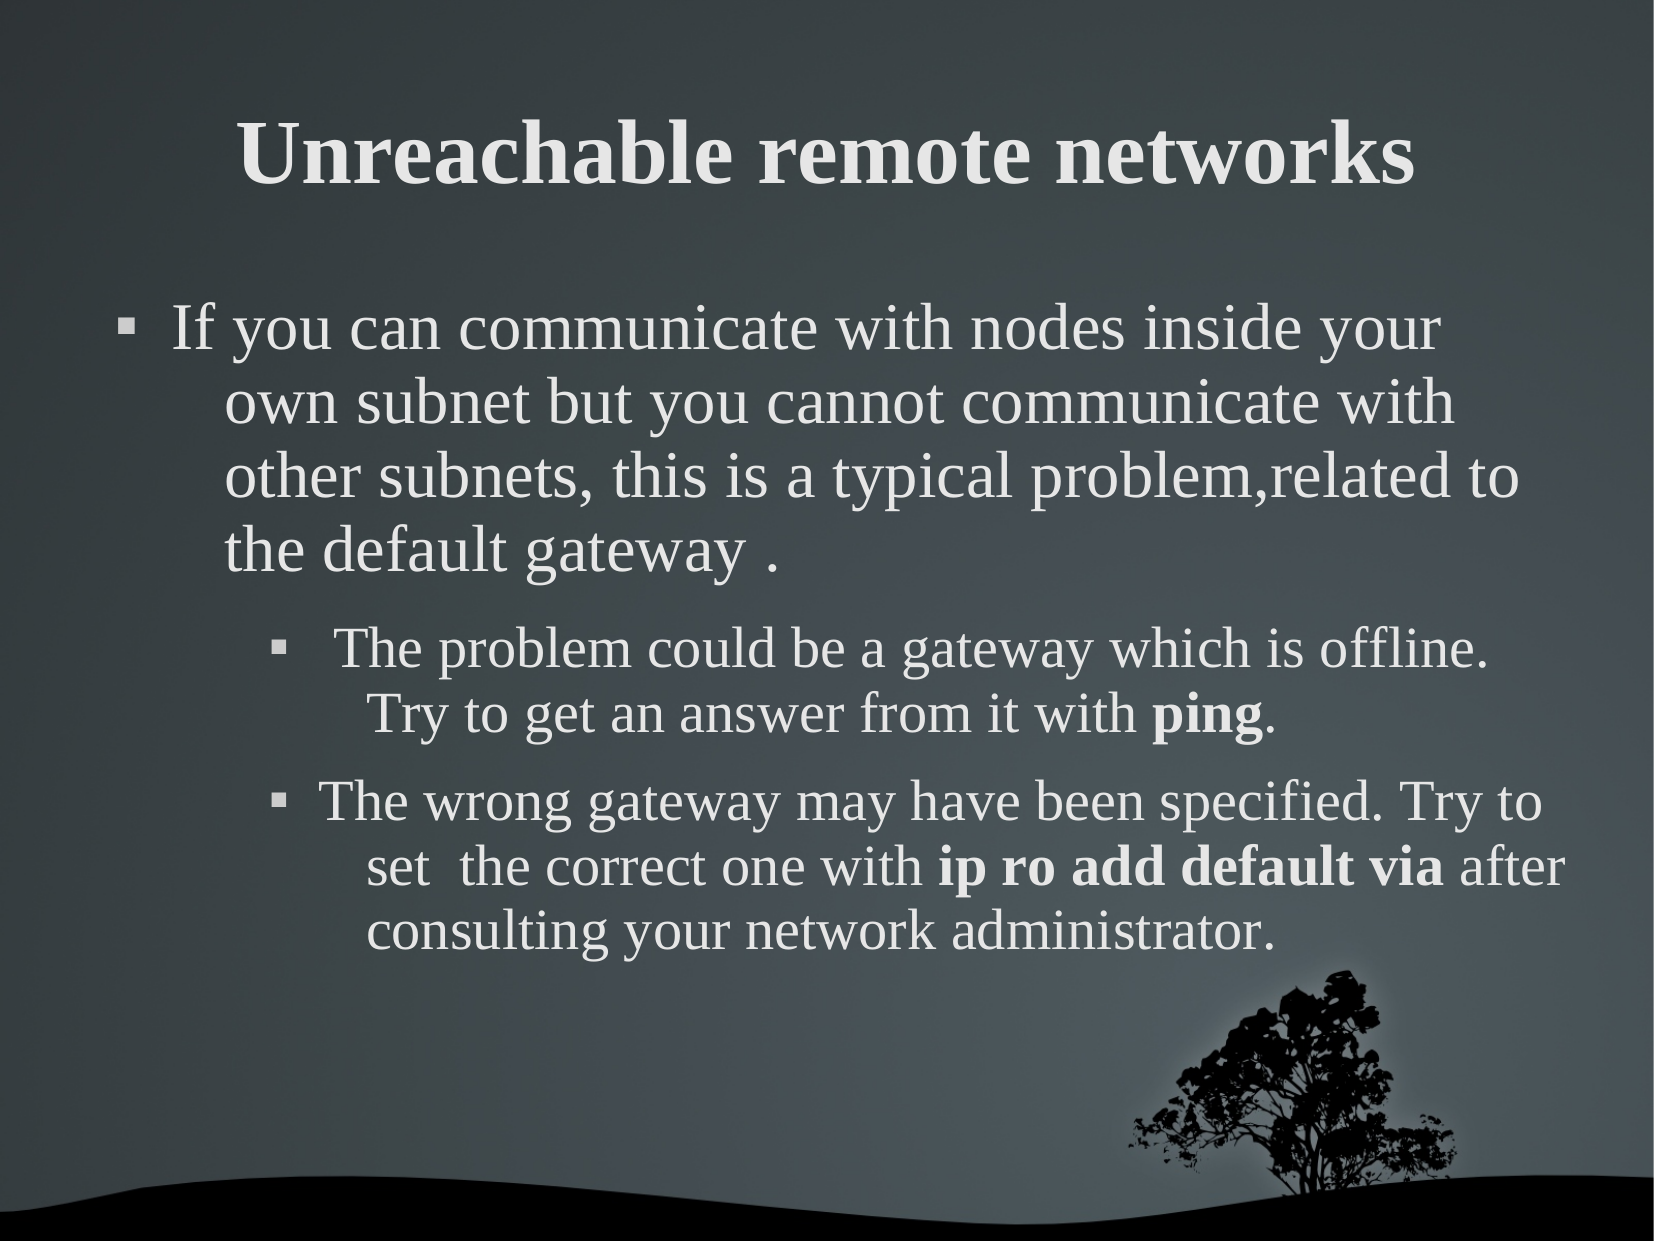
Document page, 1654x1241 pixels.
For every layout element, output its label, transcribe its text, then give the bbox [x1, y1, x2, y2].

list If you can communicate with nodes inside your own subnet but you cannot communicate with other subnets, this is a typical problem,related to the default gateway . The problem could be a gateway which is offline. Try to get an answer from it with ping. The wrong gateway may have been specified. Try to set the correct one with ip ro add default via after consulting your network administrator. [82, 290, 1571, 1109]
picture [0, 0, 1654, 1241]
title Unreachable remote networks [82, 33, 1571, 273]
